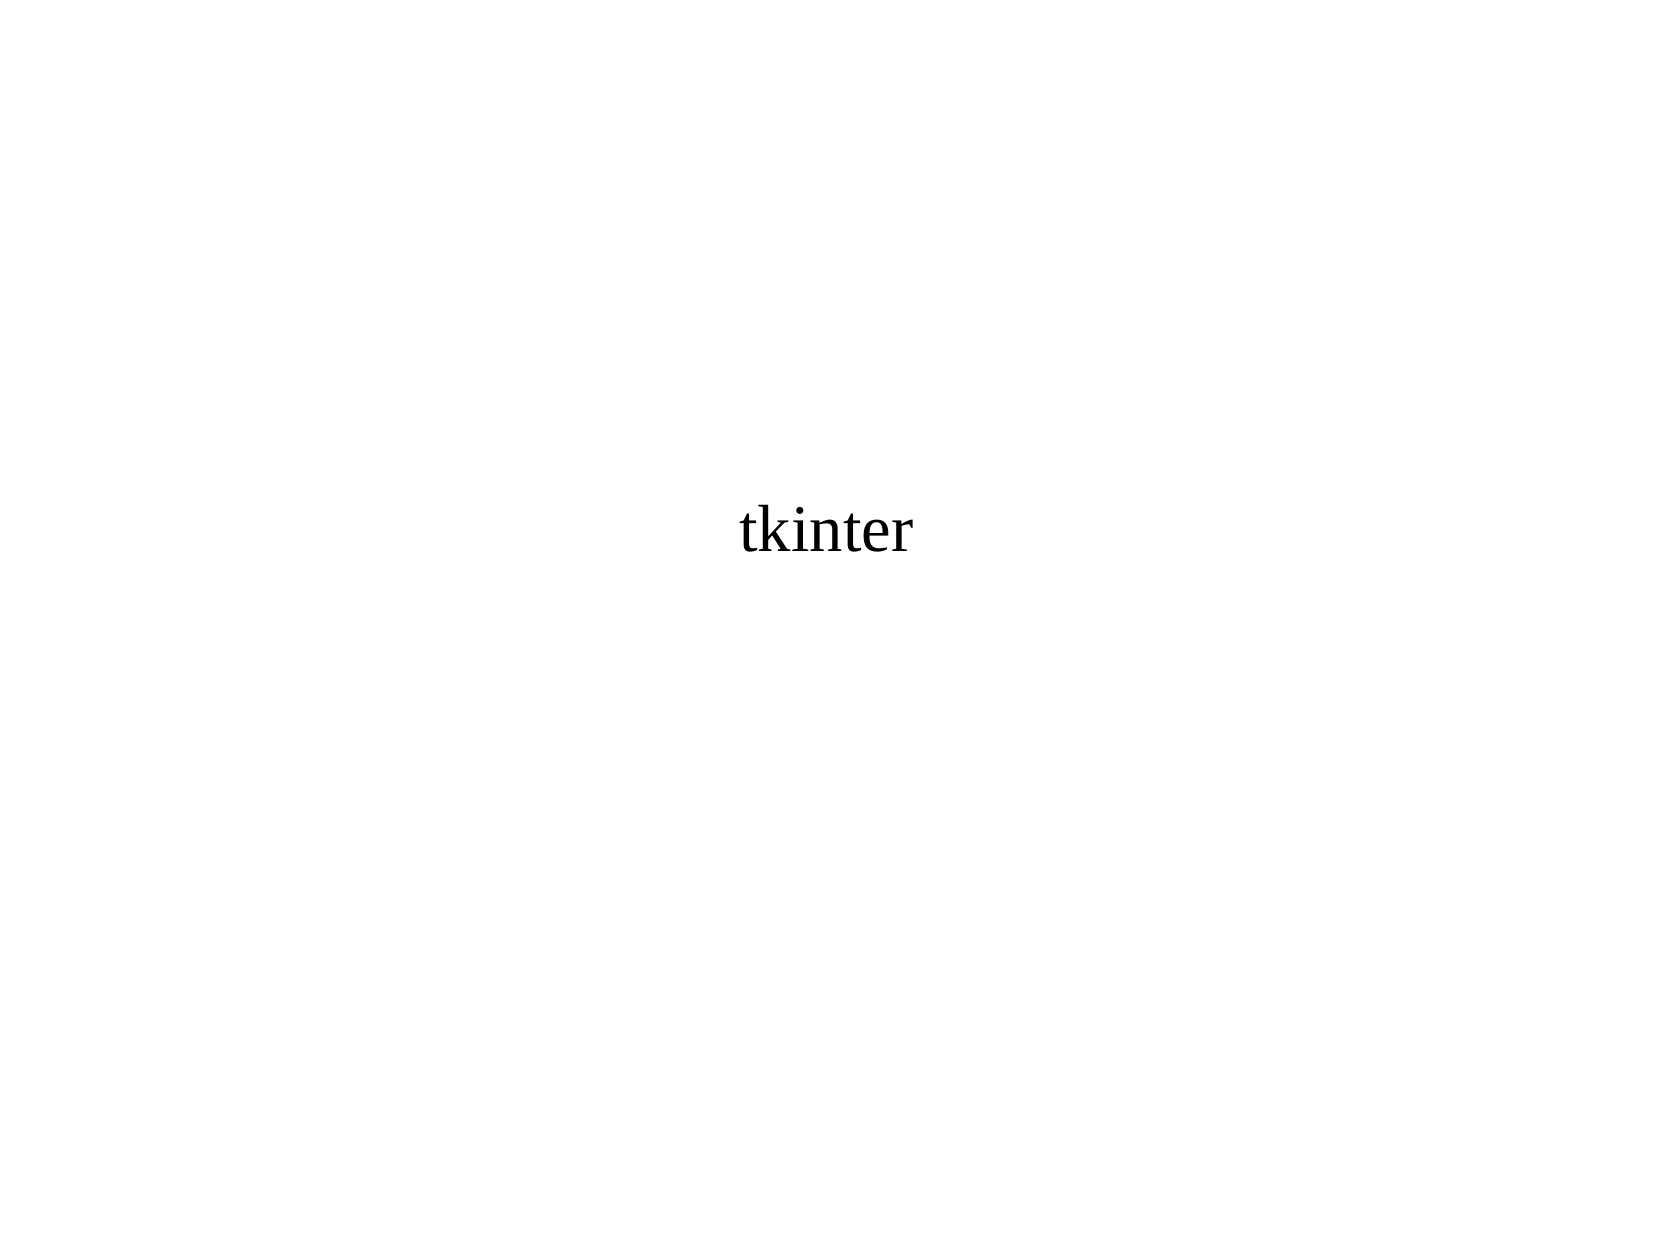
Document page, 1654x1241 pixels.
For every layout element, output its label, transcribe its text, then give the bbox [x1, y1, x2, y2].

subtitle tkinter [82, 49, 1571, 1010]
